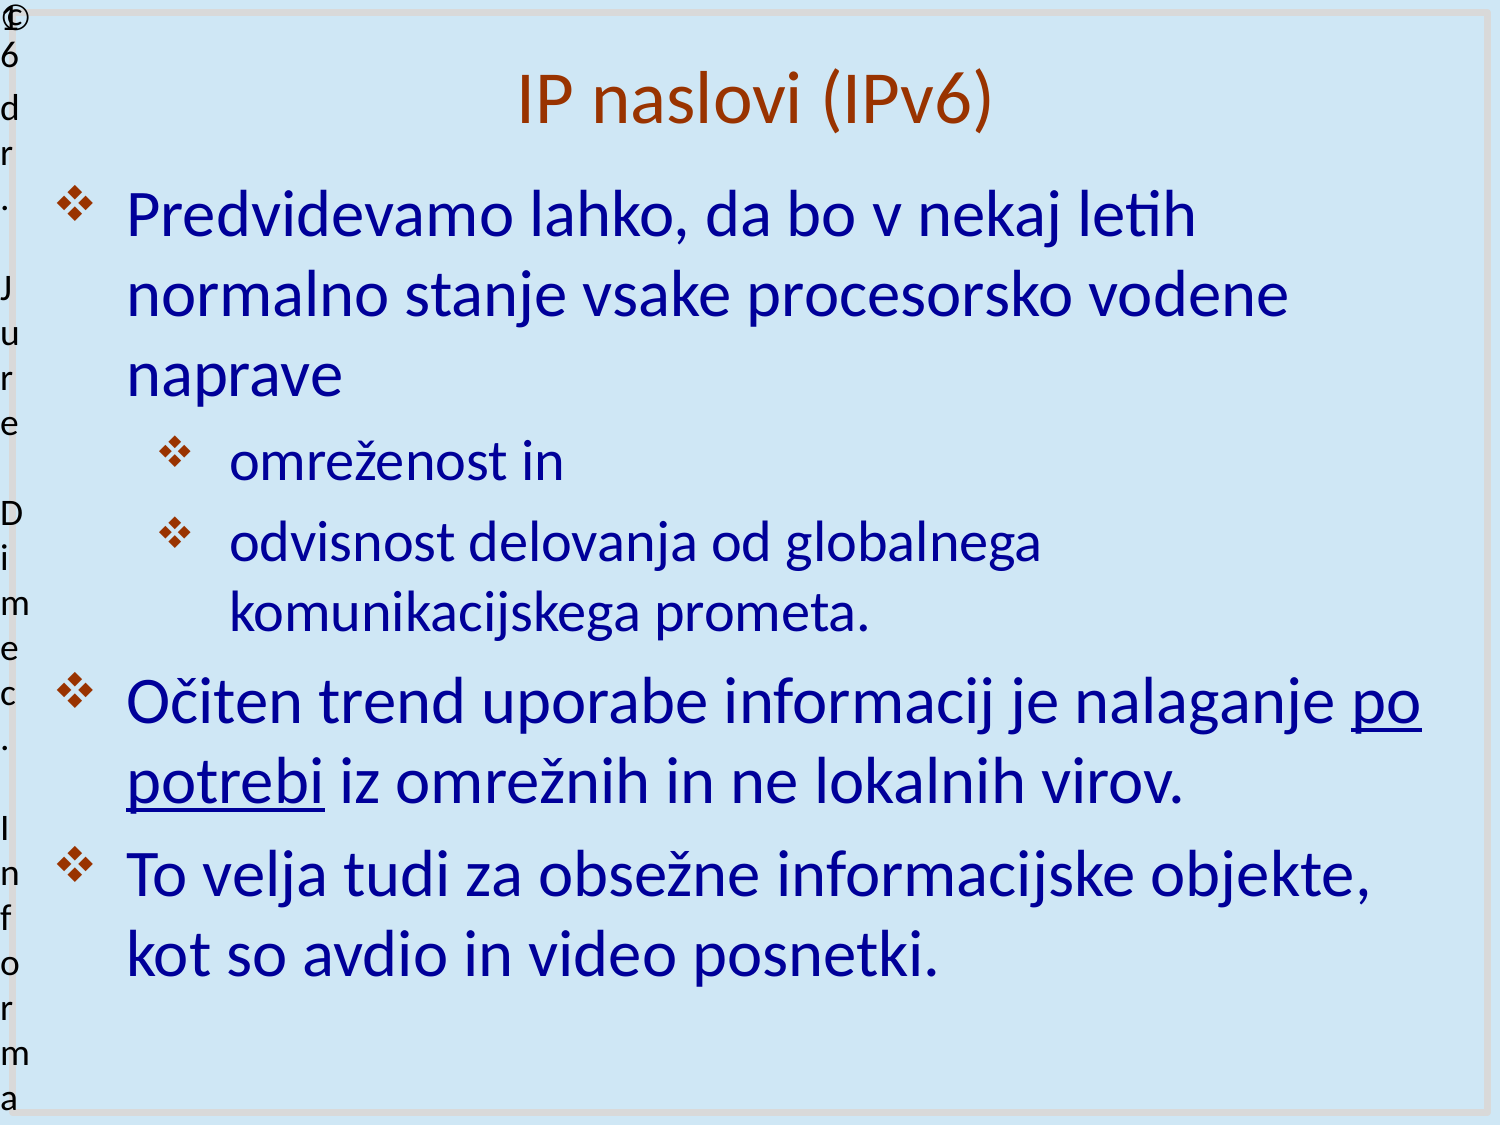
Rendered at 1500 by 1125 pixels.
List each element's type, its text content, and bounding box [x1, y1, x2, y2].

title IP naslovi (IPv6) [37, 37, 1475, 150]
list Predvidevamo lahko, da bo v nekaj letih normalno stanje vsake procesorsko vodene naprave omreženost in odvisnost delovanja od globalnega komunikacijskega prometa. Očiten trend uporabe informacij je nalaganje po potrebi iz omrežnih in ne lokalnih virov. To velja tudi za obsežne informacijske objekte, kot so avdio in video posnetki. [37, 162, 1475, 1050]
